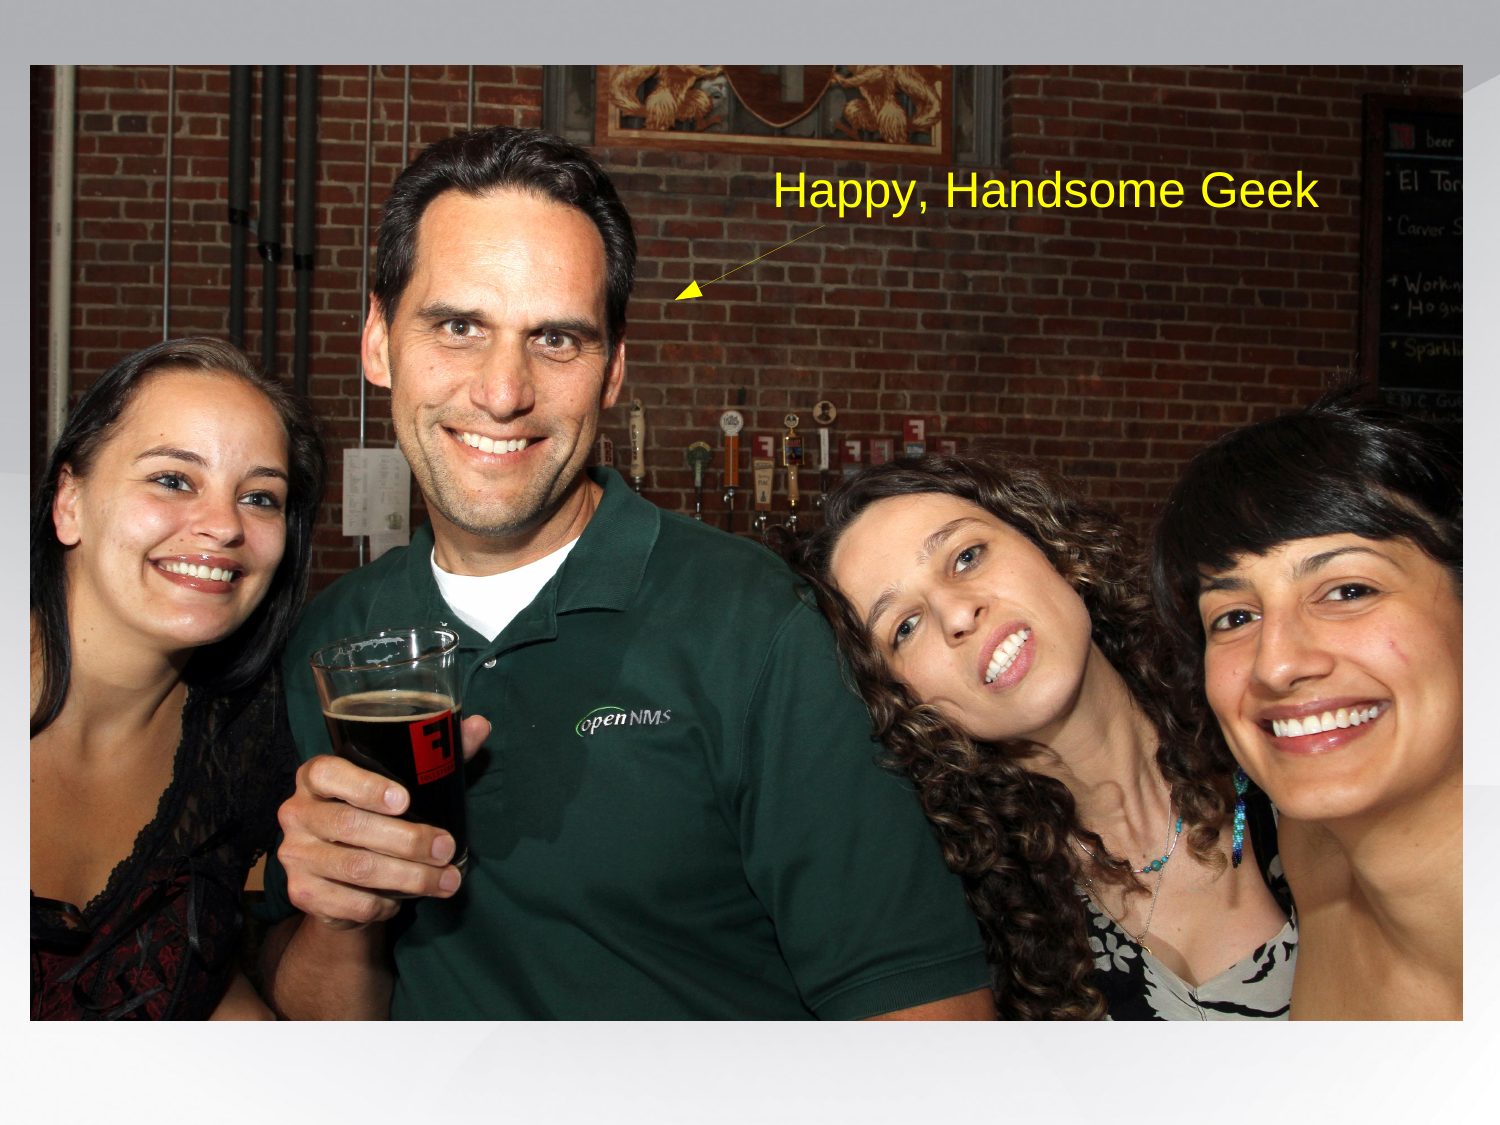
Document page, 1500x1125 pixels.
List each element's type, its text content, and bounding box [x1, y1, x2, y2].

text_box Happy, Handsome Geek [757, 149, 1332, 225]
picture [0, 0, 1500, 1125]
